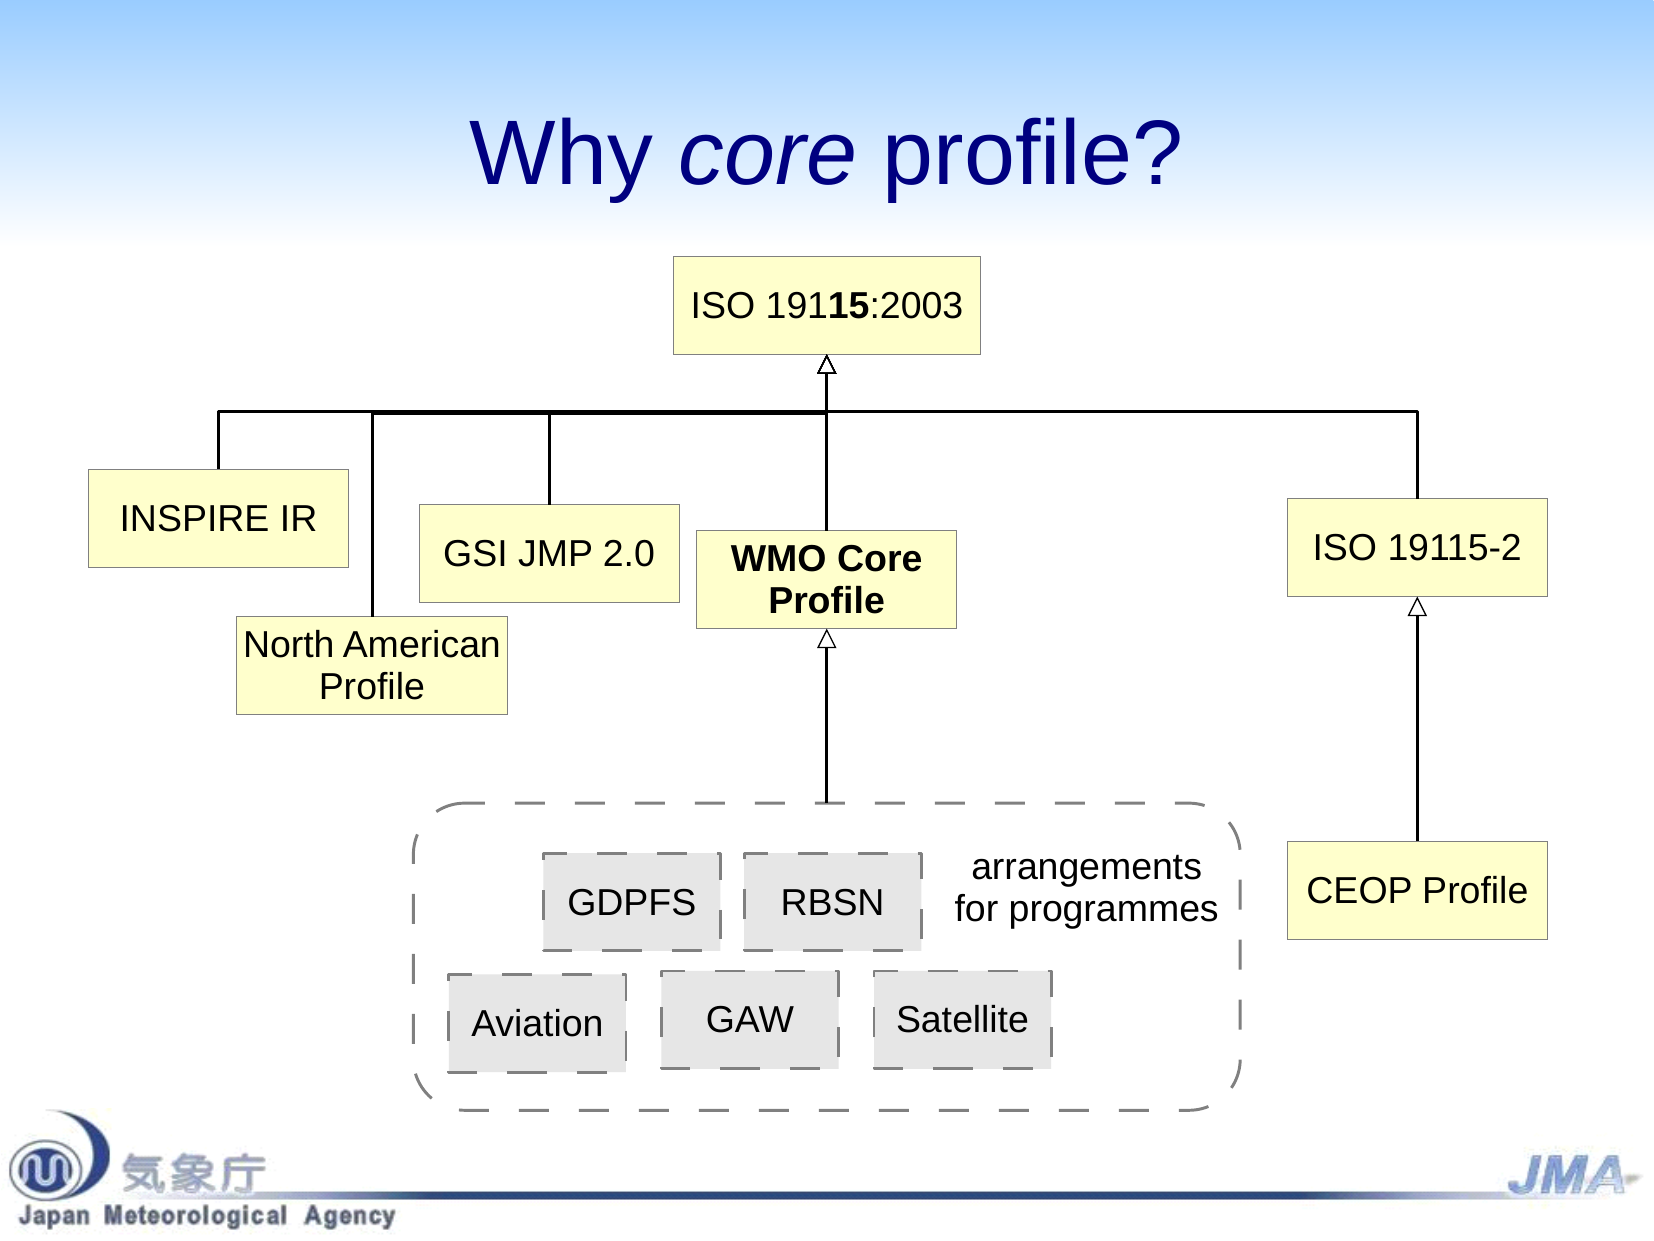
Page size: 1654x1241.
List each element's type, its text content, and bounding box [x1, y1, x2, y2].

text_box INSPIRE IR [88, 469, 349, 568]
text_box ISO 19115-2 [1287, 498, 1548, 597]
title Why core profile? [82, 49, 1571, 257]
text_box arrangements for programmes [933, 838, 1241, 938]
text_box GSI JMP 2.0 [419, 504, 680, 603]
text_box North American Profile [236, 616, 508, 715]
text_box WMO Core Profile [696, 530, 957, 629]
text_box GAW [661, 970, 839, 1069]
text_box Satellite [874, 970, 1052, 1069]
text_box GDPFS [543, 853, 721, 951]
text_box CEOP Profile [1287, 841, 1548, 940]
text_box Aviation [448, 974, 626, 1073]
picture [1, 1108, 1654, 1241]
text_box RBSN [744, 853, 922, 951]
text_box ISO 19115:2003 [673, 256, 981, 355]
